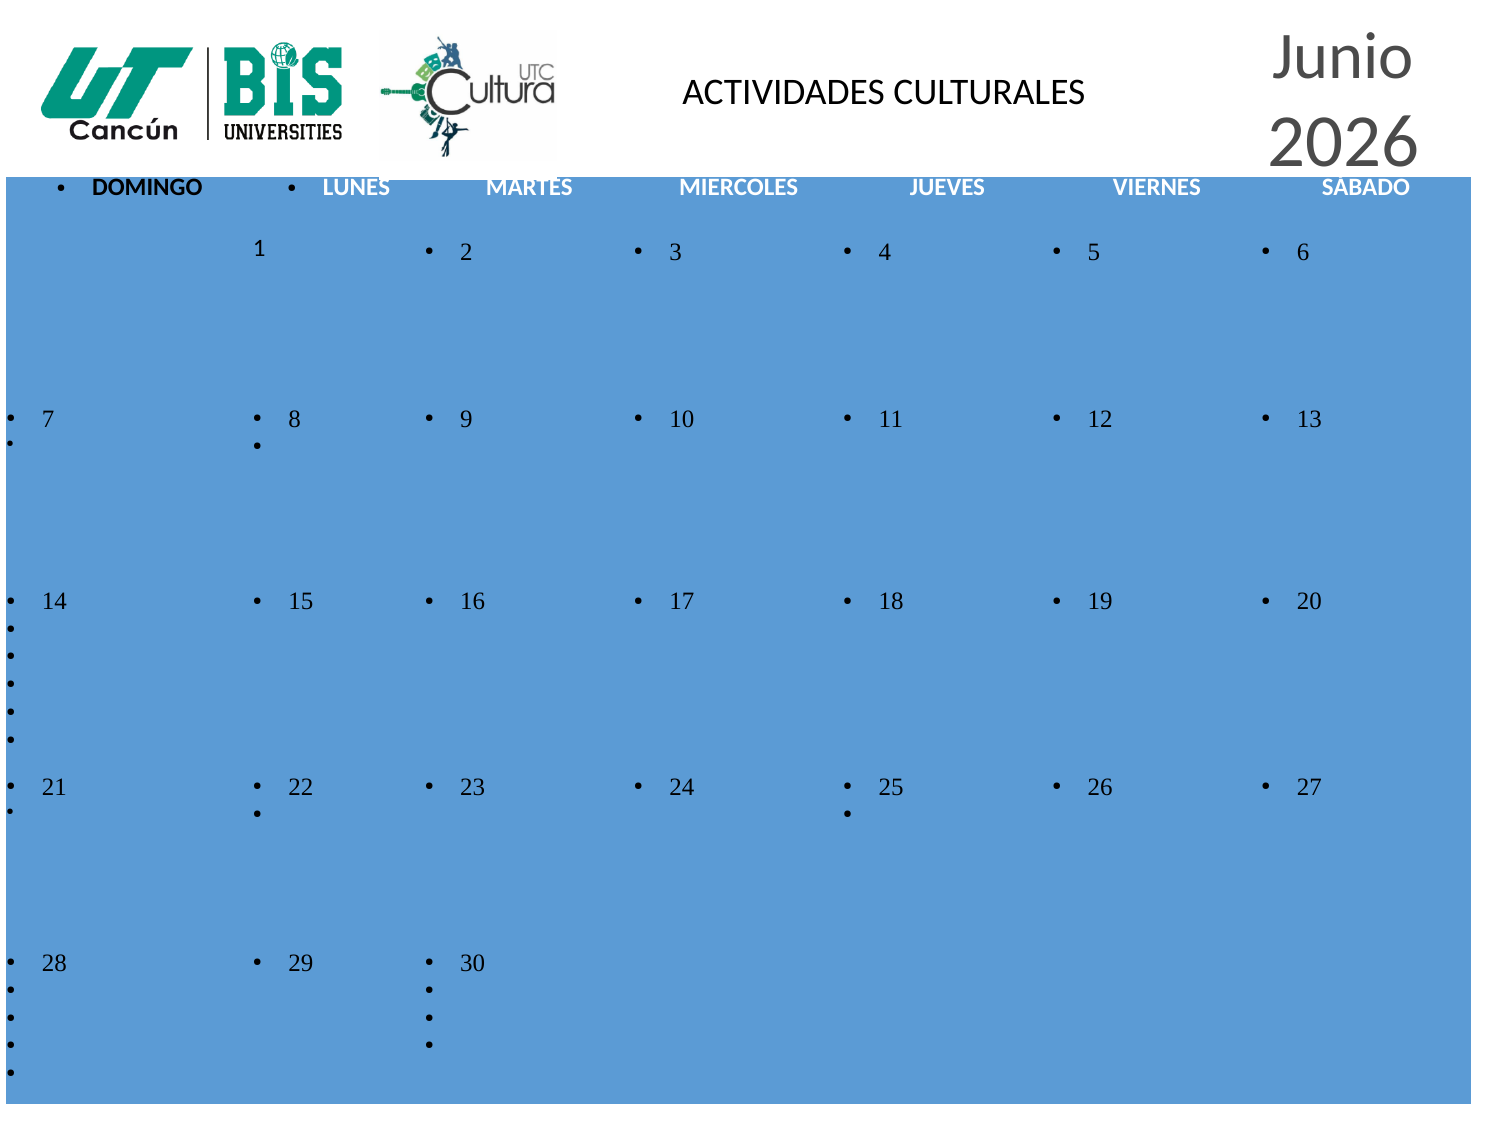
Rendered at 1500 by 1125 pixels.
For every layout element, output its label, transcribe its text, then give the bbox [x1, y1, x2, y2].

table_cell 23 [425, 773, 634, 949]
table_cell 16 [425, 588, 634, 773]
table_cell 15 [253, 588, 425, 773]
table_cell 24 [634, 773, 843, 949]
table_cell 22 [253, 773, 425, 949]
table_cell [843, 949, 1052, 1104]
table_cell 19 [1052, 588, 1261, 773]
table_cell 8 [253, 405, 425, 588]
table_cell 12 [1052, 405, 1261, 588]
table_cell 7 [6, 405, 253, 588]
table_cell 17 [634, 588, 843, 773]
table_cell 9 [425, 405, 634, 588]
table_cell 20 [1261, 588, 1471, 773]
table_cell 3 [634, 238, 843, 405]
picture [379, 2, 557, 180]
table_cell 28 [6, 949, 253, 1104]
title Junio 2026 [1195, 2, 1491, 191]
table_cell 4 [843, 238, 1052, 405]
text_box ACTIVIDADES CULTURALES [667, 59, 1247, 120]
table_cell 26 [1052, 773, 1261, 949]
table_header SÁBADO [1261, 177, 1471, 238]
table_cell 10 [634, 405, 843, 588]
table_cell 18 [843, 588, 1052, 773]
table_cell 13 [1261, 405, 1471, 588]
table_cell [6, 238, 253, 405]
table_cell [1052, 949, 1261, 1104]
table_cell 14 [6, 588, 253, 773]
table_header VIERNES [1052, 177, 1261, 238]
table_cell 2 [425, 238, 634, 405]
picture [27, 32, 355, 151]
table_cell [634, 949, 843, 1104]
table_cell 27 [1261, 773, 1471, 949]
table_cell 11 [843, 405, 1052, 588]
table_cell 29 [253, 949, 425, 1104]
table_header MIERCOLES [634, 177, 843, 238]
table_cell 21 [6, 773, 253, 949]
table_cell 5 [1052, 238, 1261, 405]
table_cell 25 [843, 773, 1052, 949]
table_header MARTES [425, 177, 634, 238]
table_cell 1 [253, 238, 425, 405]
table_header DOMINGO [6, 177, 253, 238]
table_header JUEVES [843, 177, 1052, 238]
table_cell [1261, 949, 1471, 1104]
table_header LUNES [253, 177, 425, 238]
table_cell 6 [1261, 238, 1471, 405]
table_cell 30 [425, 949, 634, 1104]
